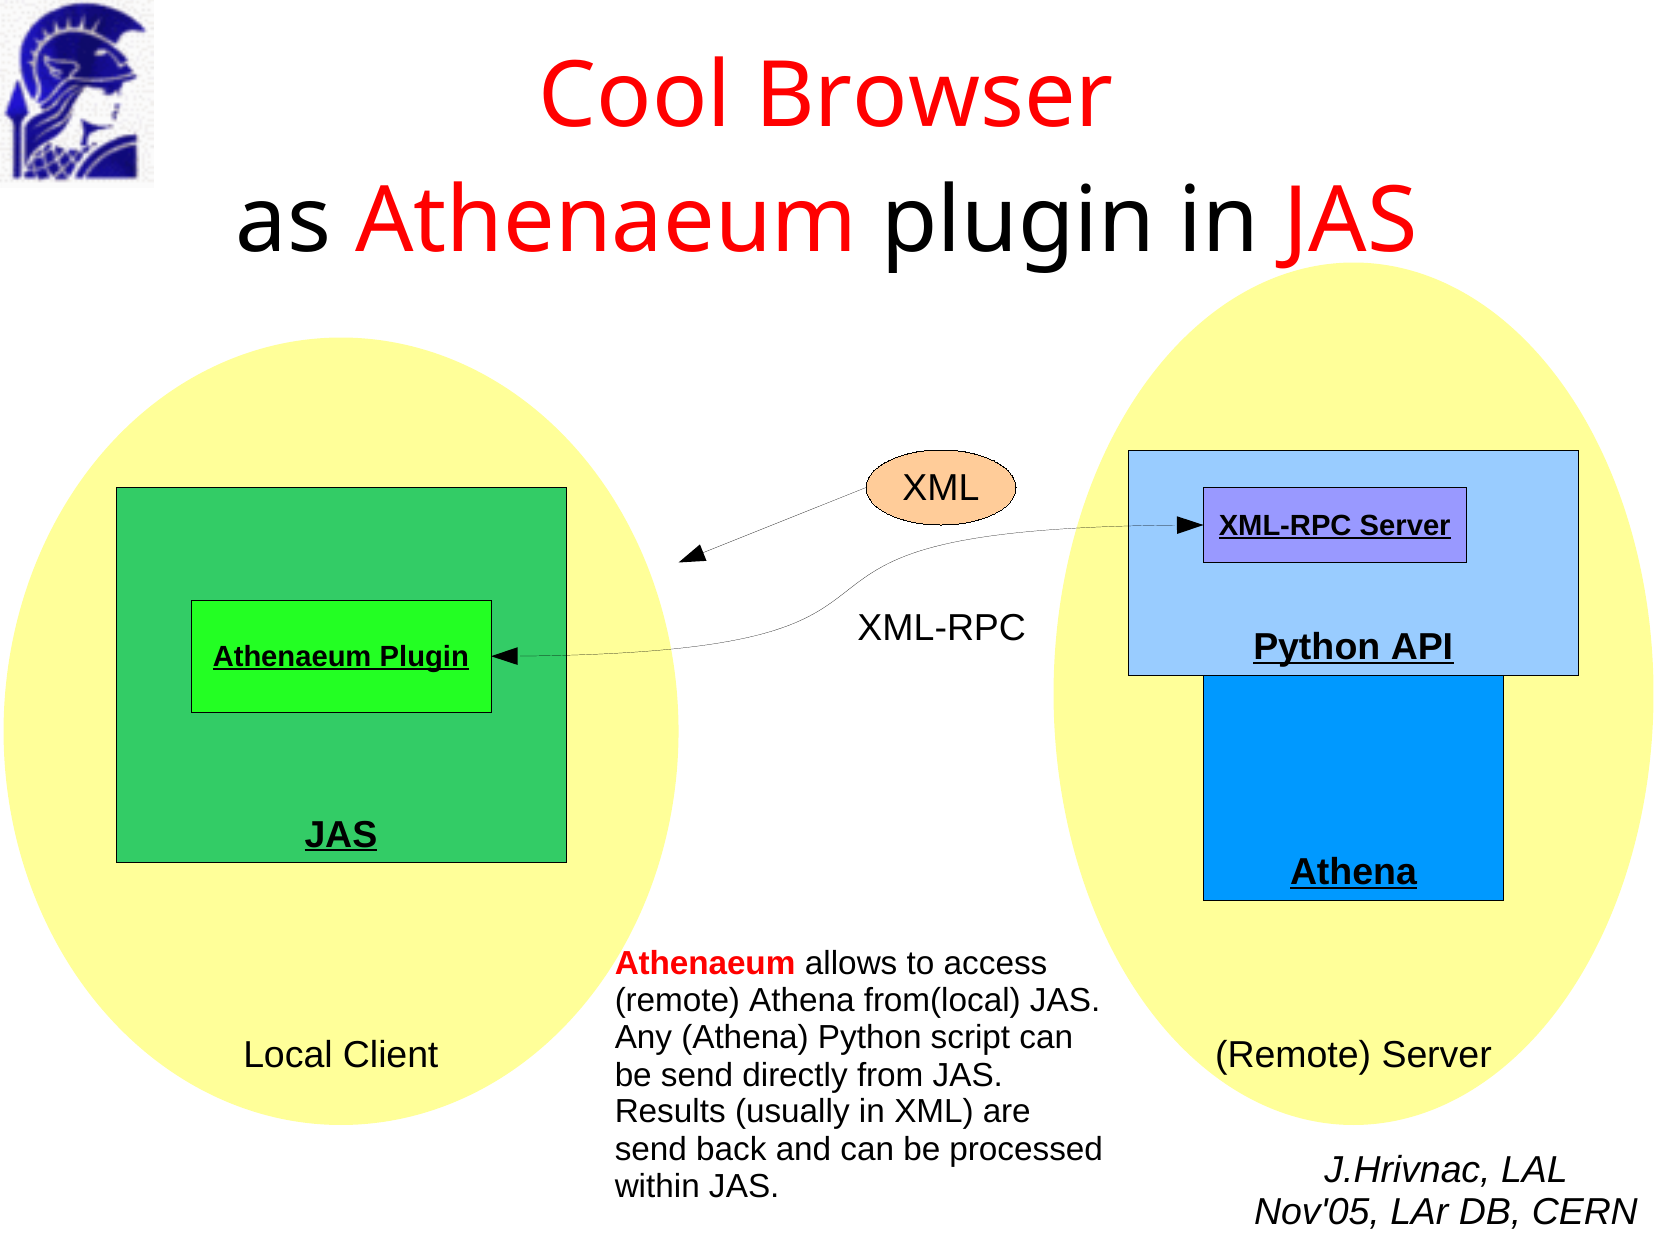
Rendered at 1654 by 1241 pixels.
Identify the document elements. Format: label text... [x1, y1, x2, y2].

text_box Athenaeum Plugin [191, 600, 492, 713]
text_box XML [866, 450, 1017, 526]
text_box Athena [1203, 676, 1504, 901]
text_box Athenaeum allows to access (remote) Athena from(local) JAS. Any (Athena) Python script can be send directly from JAS. Results (usually in XML) are send back and can be processed within JAS. [600, 937, 1126, 1212]
text_box J.Hrivnac, LAL Nov'05, LAr DB, CERN [1239, 1141, 1654, 1241]
text_box XML-RPC Server [1203, 487, 1467, 563]
text_box (Remote) Server [1053, 262, 1654, 1126]
text_box JAS [116, 487, 567, 863]
text_box Python API [1128, 450, 1579, 676]
text_box Local Client [3, 337, 679, 1126]
title Cool Browser as Athenaeum plugin in JAS [82, 46, 1571, 260]
picture [0, 0, 154, 188]
